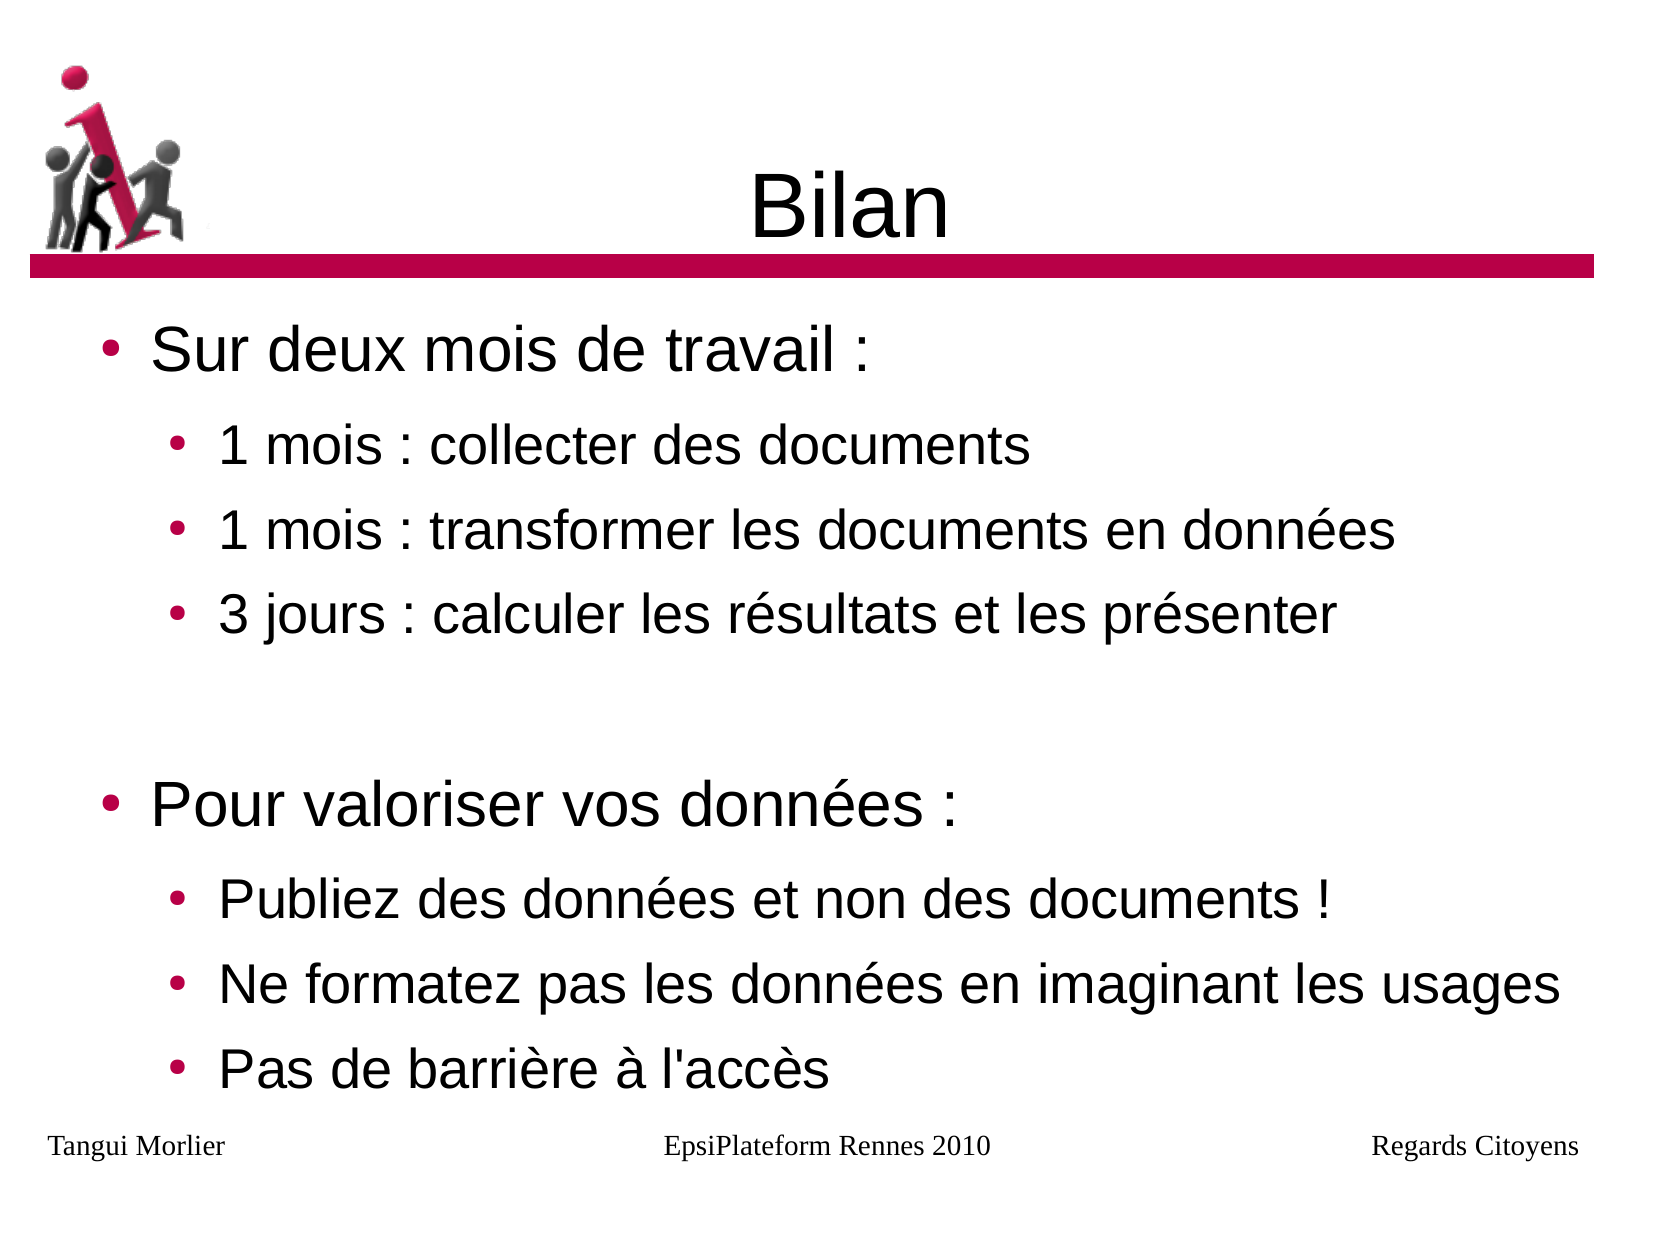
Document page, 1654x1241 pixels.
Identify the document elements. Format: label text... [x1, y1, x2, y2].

title Bilan [106, 109, 1595, 303]
list Sur deux mois de travail : 1 mois : collecter des documents 1 mois : transformer les documents en données 3 jours : calculer les résultats et les présenter Pour valoriser vos données : Publiez des données et non des documents ! Ne formatez pas les données en imaginant les usages Pas de barrière à l'accès [82, 313, 1571, 1133]
picture [29, 60, 210, 254]
